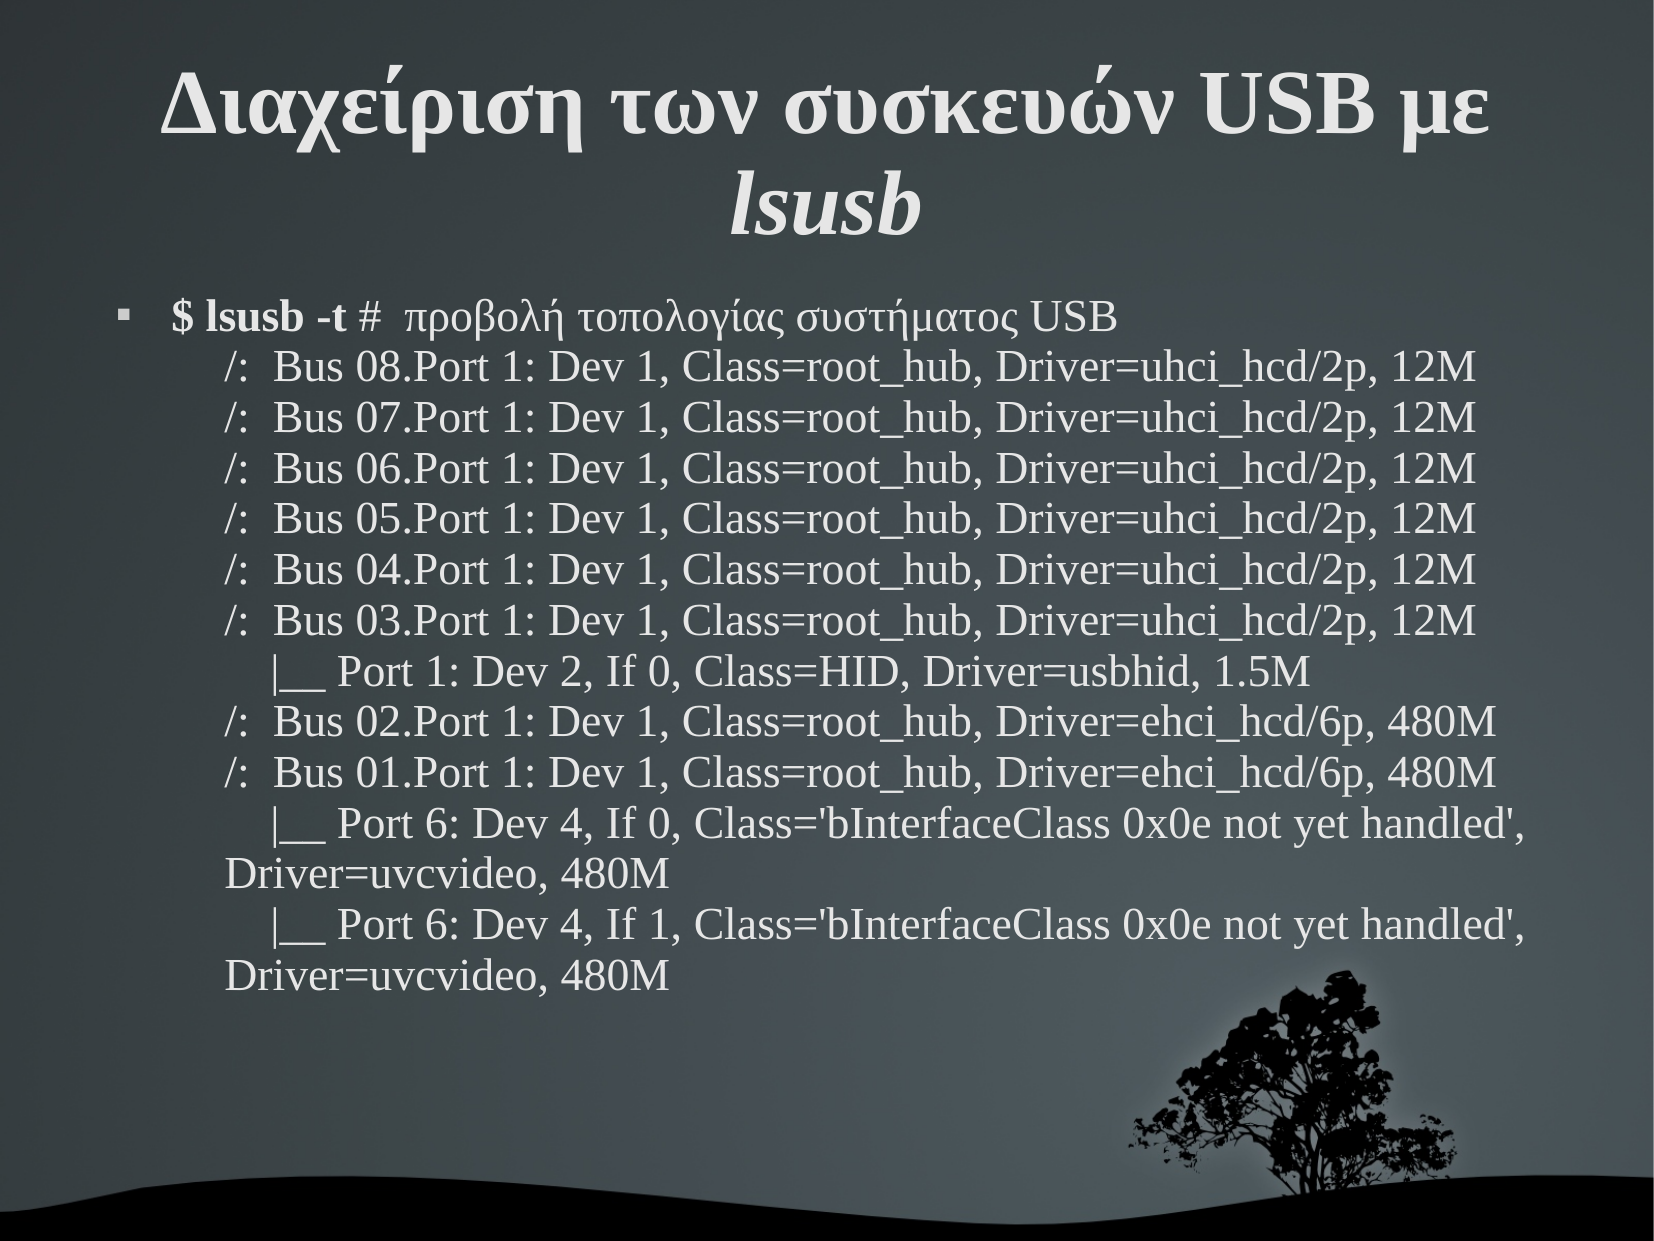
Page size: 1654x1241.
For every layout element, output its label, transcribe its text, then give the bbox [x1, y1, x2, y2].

list $ lsusb -t # προβολή τοπολογίας συστήματος USB /: Bus 08.Port 1: Dev 1, Class=root_hub, Driver=uhci_hcd/2p, 12M /: Bus 07.Port 1: Dev 1, Class=root_hub, Driver=uhci_hcd/2p, 12M /: Bus 06.Port 1: Dev 1, Class=root_hub, Driver=uhci_hcd/2p, 12M /: Bus 05.Port 1: Dev 1, Class=root_hub, Driver=uhci_hcd/2p, 12M /: Bus 04.Port 1: Dev 1, Class=root_hub, Driver=uhci_hcd/2p, 12M /: Bus 03.Port 1: Dev 1, Class=root_hub, Driver=uhci_hcd/2p, 12M |__ Port 1: Dev 2, If 0, Class=HID, Driver=usbhid, 1.5M /: Bus 02.Port 1: Dev 1, Class=root_hub, Driver=ehci_hcd/6p, 480M /: Bus 01.Port 1: Dev 1, Class=root_hub, Driver=ehci_hcd/6p, 480M |__ Port 6: Dev 4, If 0, Class='bInterfaceClass 0x0e not yet handled', Driver=uvcvideo, 480M |__ Port 6: Dev 4, If 1, Class='bInterfaceClass 0x0e not yet handled', Driver=uvcvideo, 480M [82, 290, 1571, 1109]
title Διαχείριση των συσκευών USB με lsusb [82, 33, 1571, 273]
picture [0, 0, 1654, 1241]
